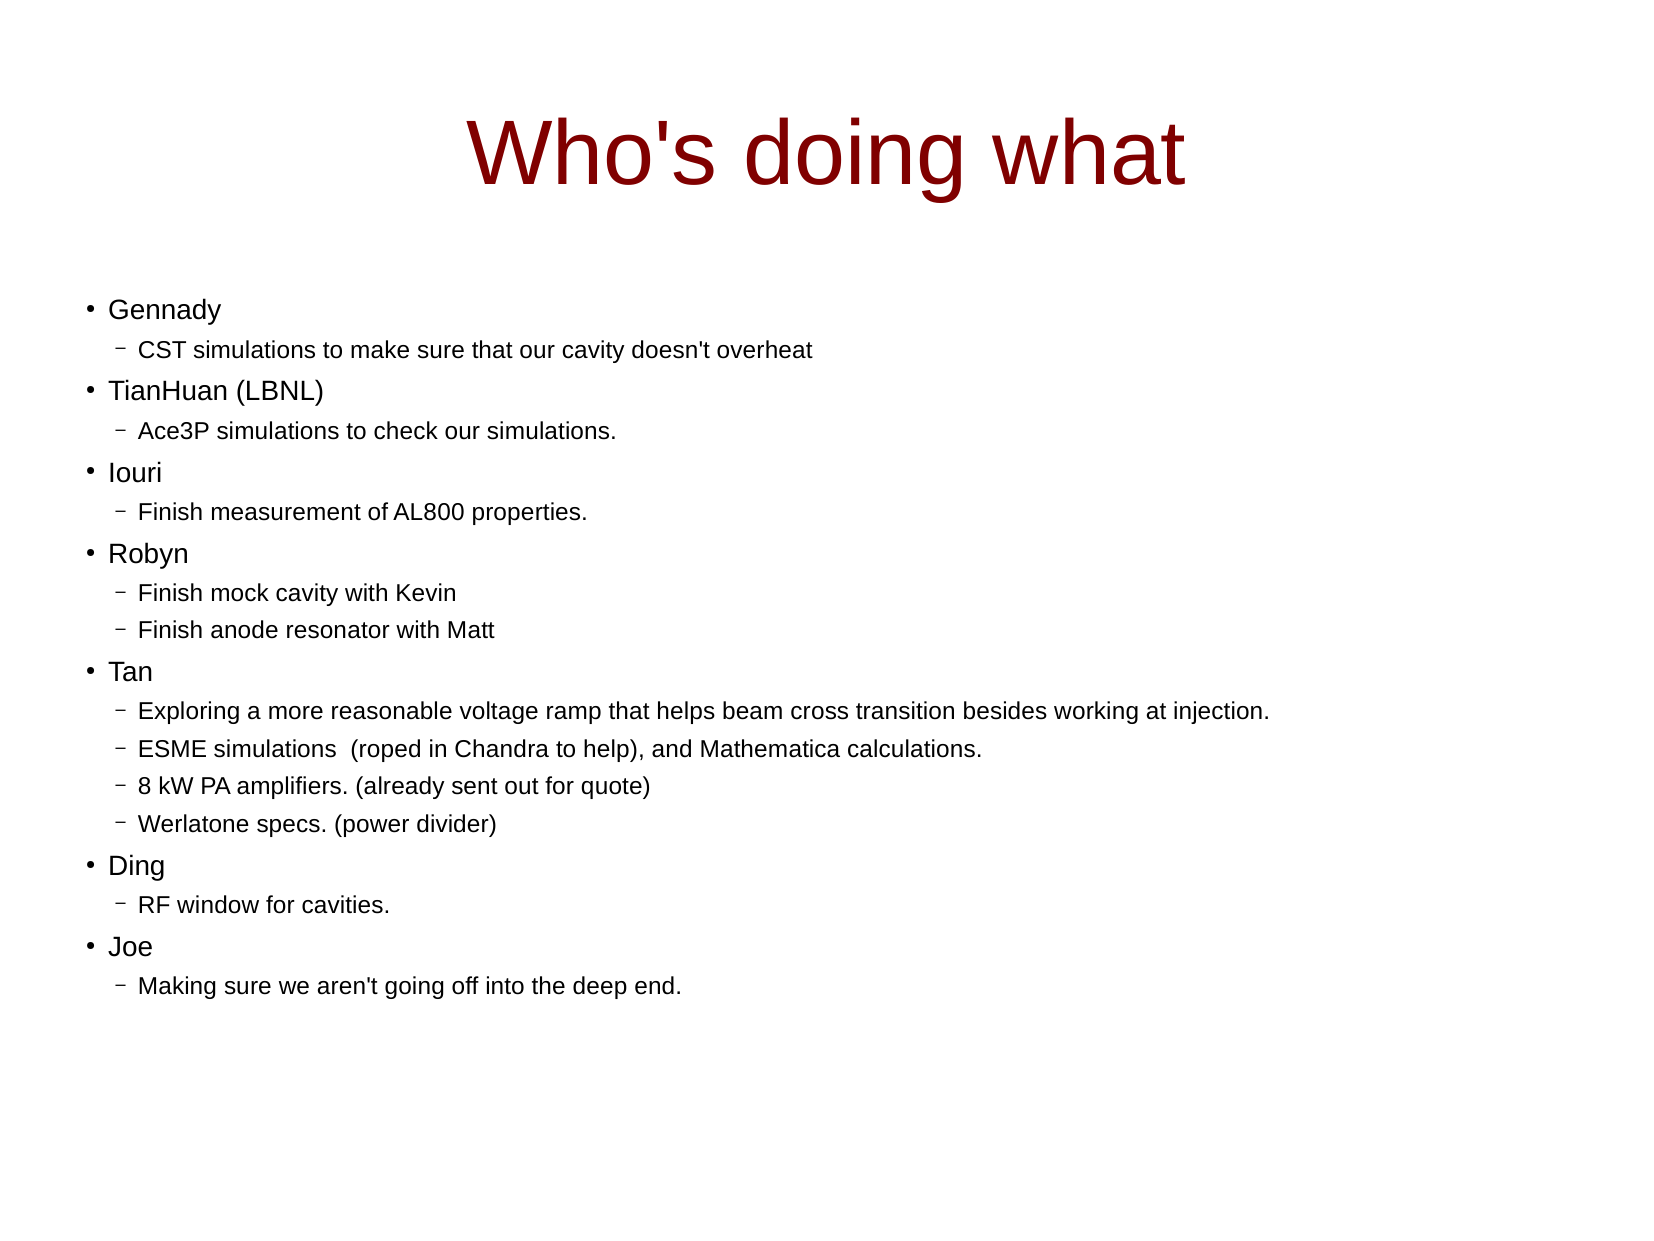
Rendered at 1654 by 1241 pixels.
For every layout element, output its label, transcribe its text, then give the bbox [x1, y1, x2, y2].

title Who's doing what [82, 49, 1571, 257]
list Gennady CST simulations to make sure that our cavity doesn't overheat TianHuan (LBNL) Ace3P simulations to check our simulations. Iouri Finish measurement of AL800 properties. Robyn Finish mock cavity with Kevin Finish anode resonator with Matt Tan Exploring a more reasonable voltage ramp that helps beam cross transition besides working at injection. ESME simulations (roped in Chandra to help), and Mathematica calculations. 8 kW PA amplifiers. (already sent out for quote) Werlatone specs. (power divider) Ding RF window for cavities. Joe Making sure we aren't going off into the deep end. [78, 294, 1567, 1014]
